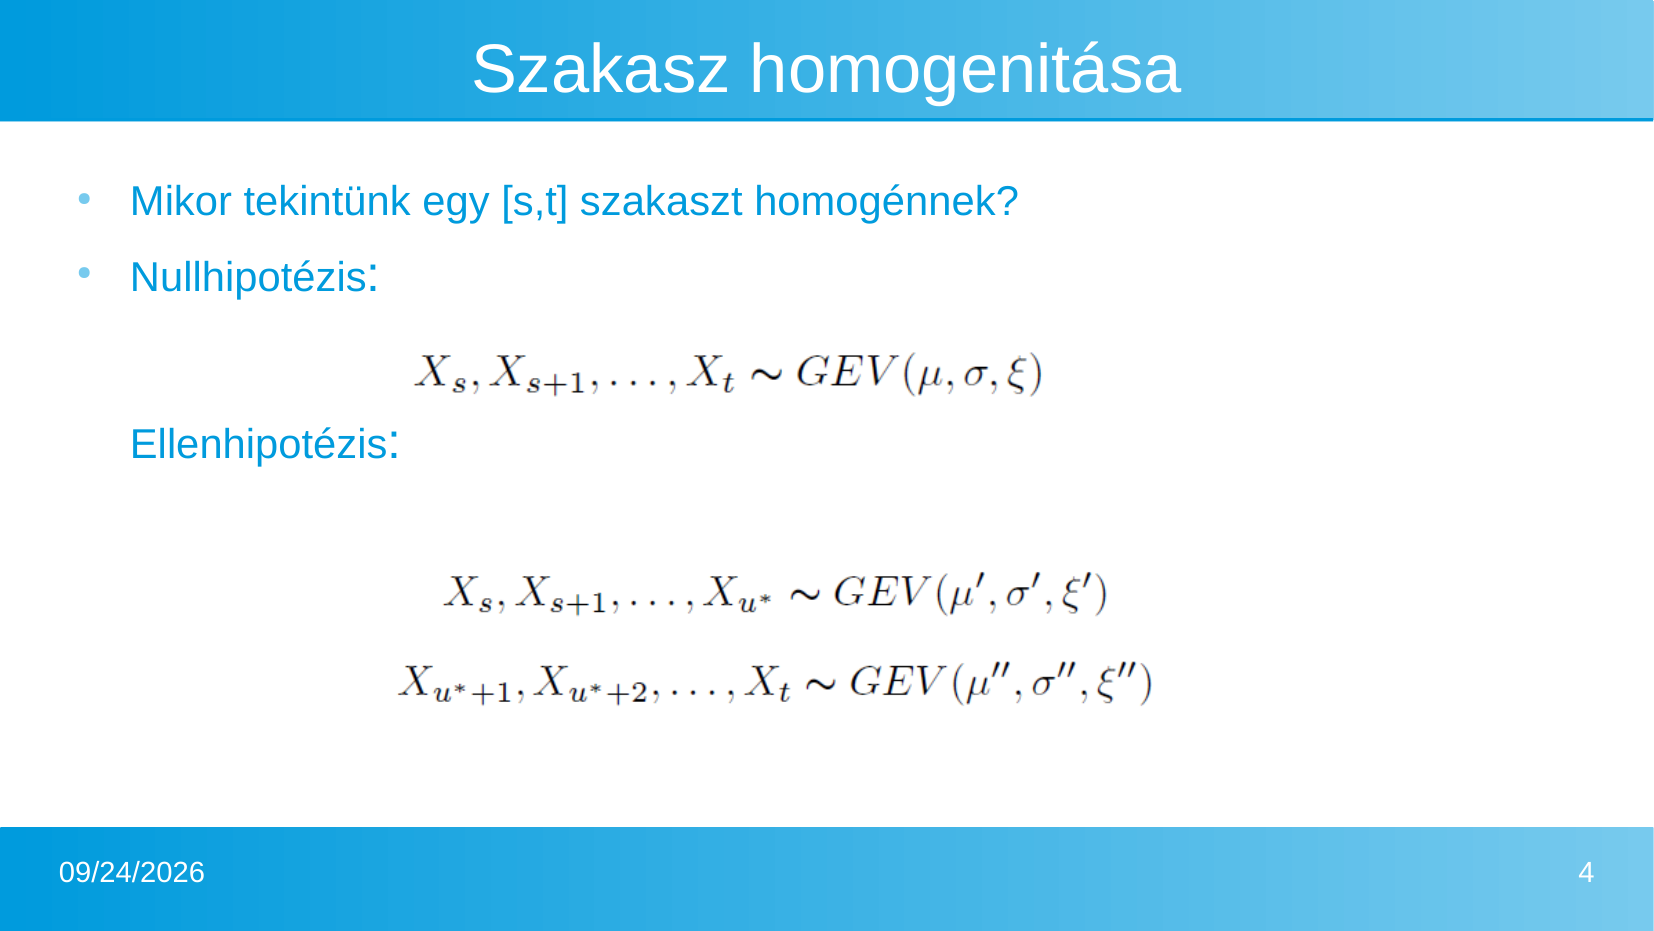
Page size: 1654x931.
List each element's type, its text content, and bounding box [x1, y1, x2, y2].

picture [375, 553, 1163, 713]
title Szakasz homogenitása [59, 29, 1595, 108]
list Mikor tekintünk egy [s,t] szakaszt homogénnek? Nullhipotézis: Ellenhipotézis: [59, 177, 1595, 768]
picture [412, 337, 1054, 407]
